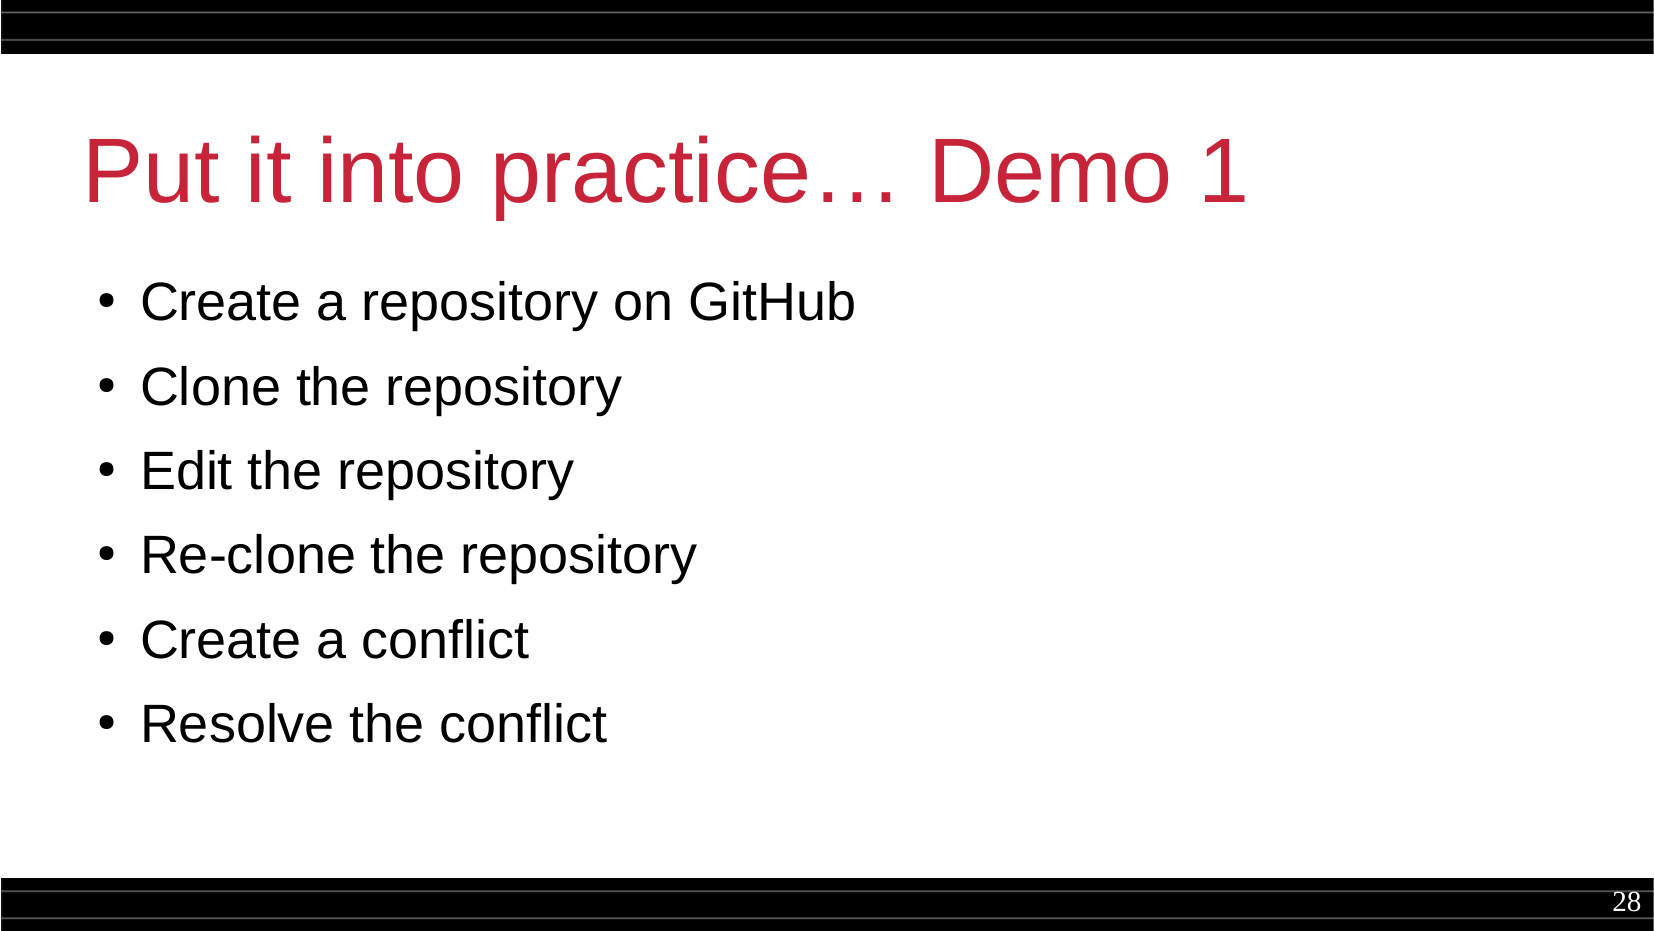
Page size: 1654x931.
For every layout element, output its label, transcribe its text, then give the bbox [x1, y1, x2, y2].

picture [1, 0, 1654, 54]
list Create a repository on GitHub Clone the repository Edit the repository Re-clone the repository Create a conflict Resolve the conflict [82, 271, 1571, 758]
picture [1, 878, 1654, 931]
title Put it into practice… Demo 1 [82, 92, 1571, 249]
